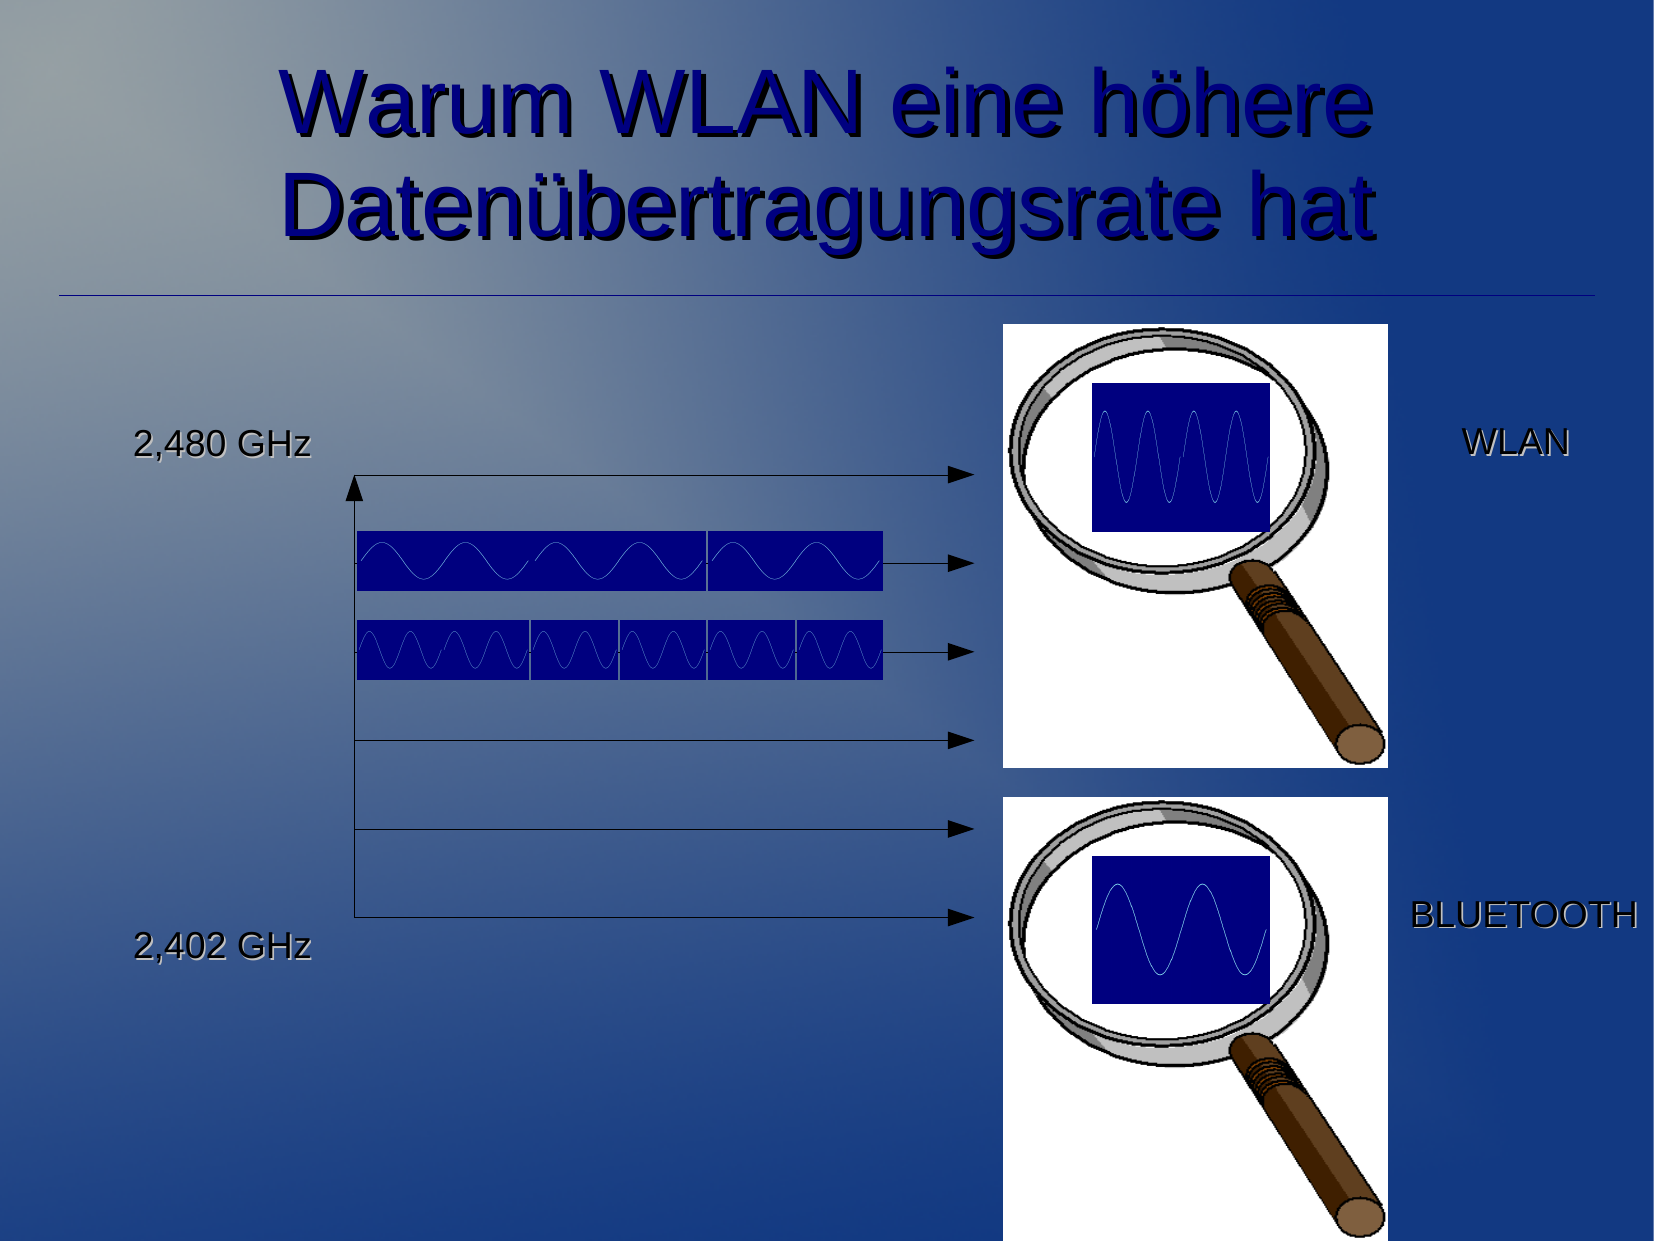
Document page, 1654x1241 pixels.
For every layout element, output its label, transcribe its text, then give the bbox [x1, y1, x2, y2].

text_box 2,402 GHz [118, 917, 327, 975]
text_box BLUETOOTH [1394, 885, 1654, 943]
title Warum WLAN eine höhere Datenübertragungsrate hat [82, 50, 1571, 256]
text_box WLAN [1446, 413, 1585, 471]
text_box 2,480 GHz [118, 415, 327, 473]
picture [0, 0, 1654, 1241]
